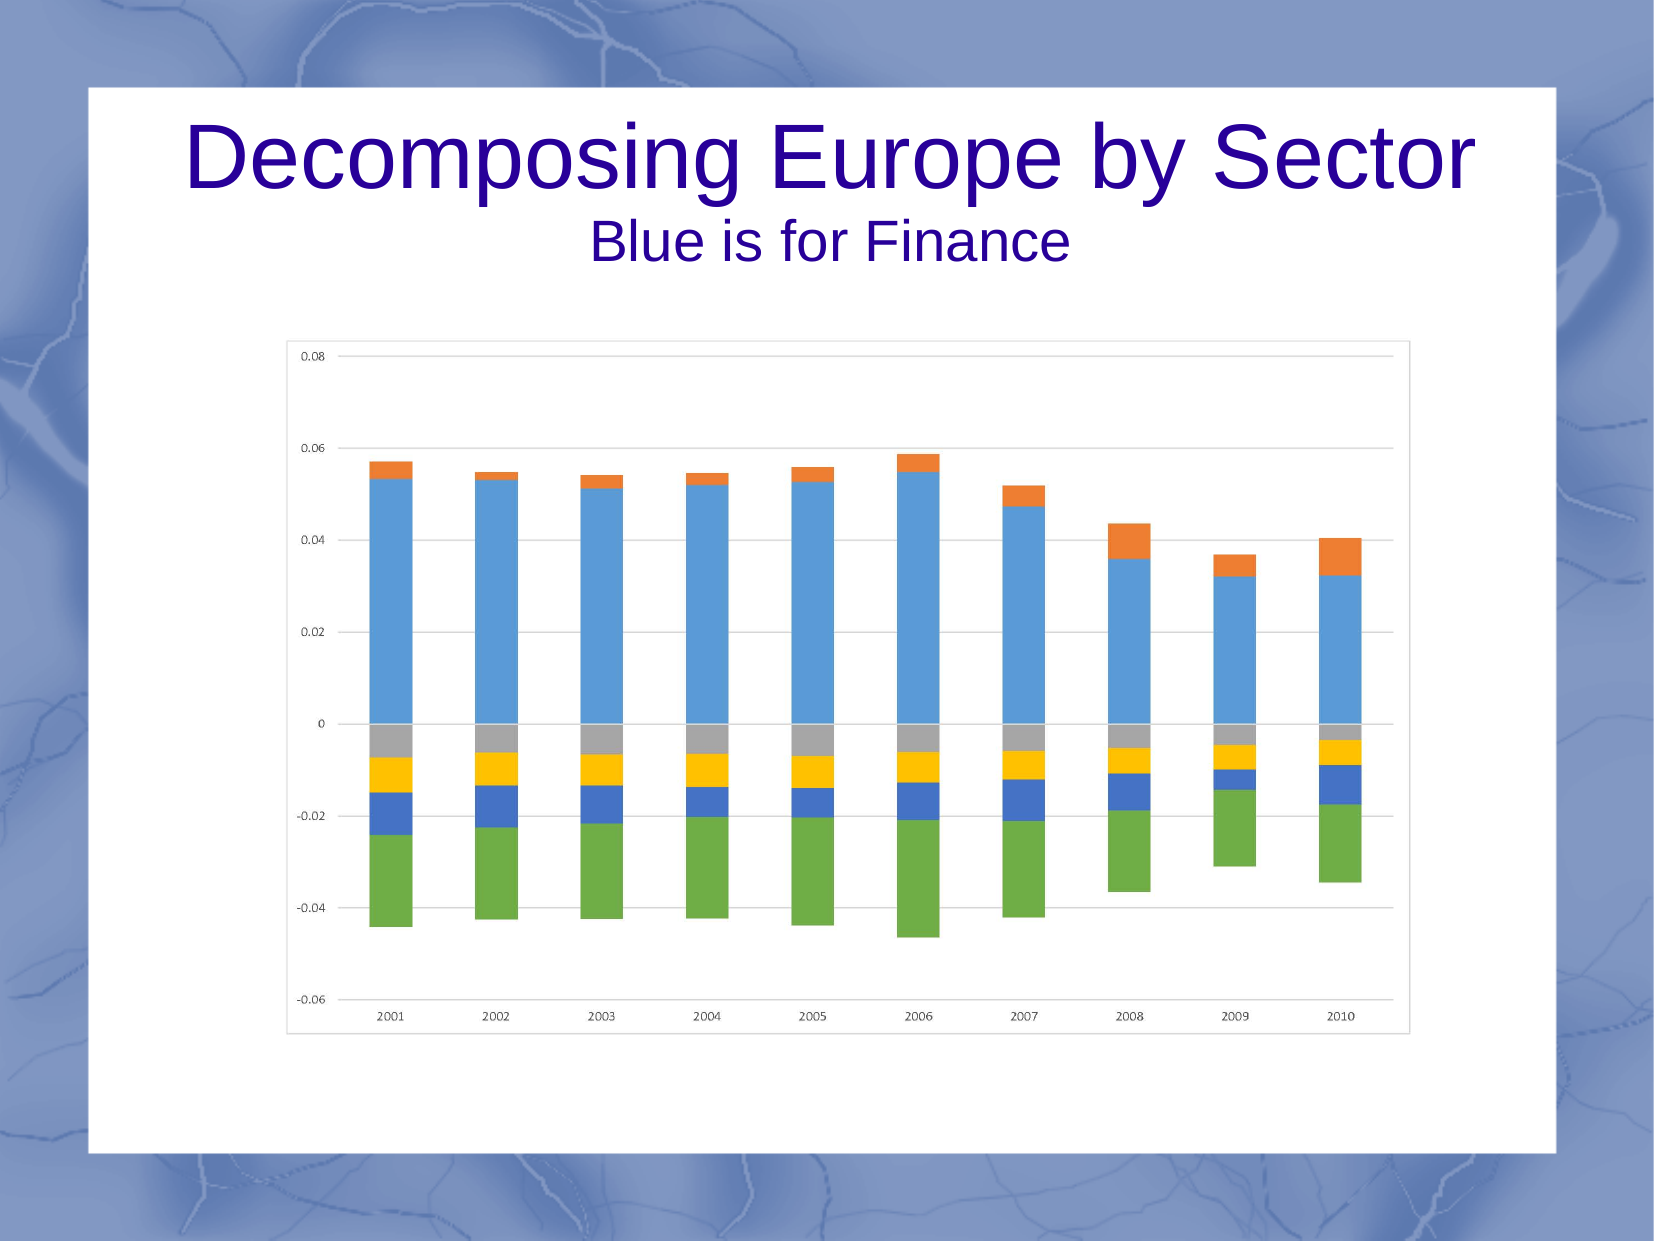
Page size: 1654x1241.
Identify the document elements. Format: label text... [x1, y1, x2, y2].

title Decomposing Europe by Sector Blue is for Finance [86, 75, 1575, 301]
picture [0, 0, 1654, 1241]
